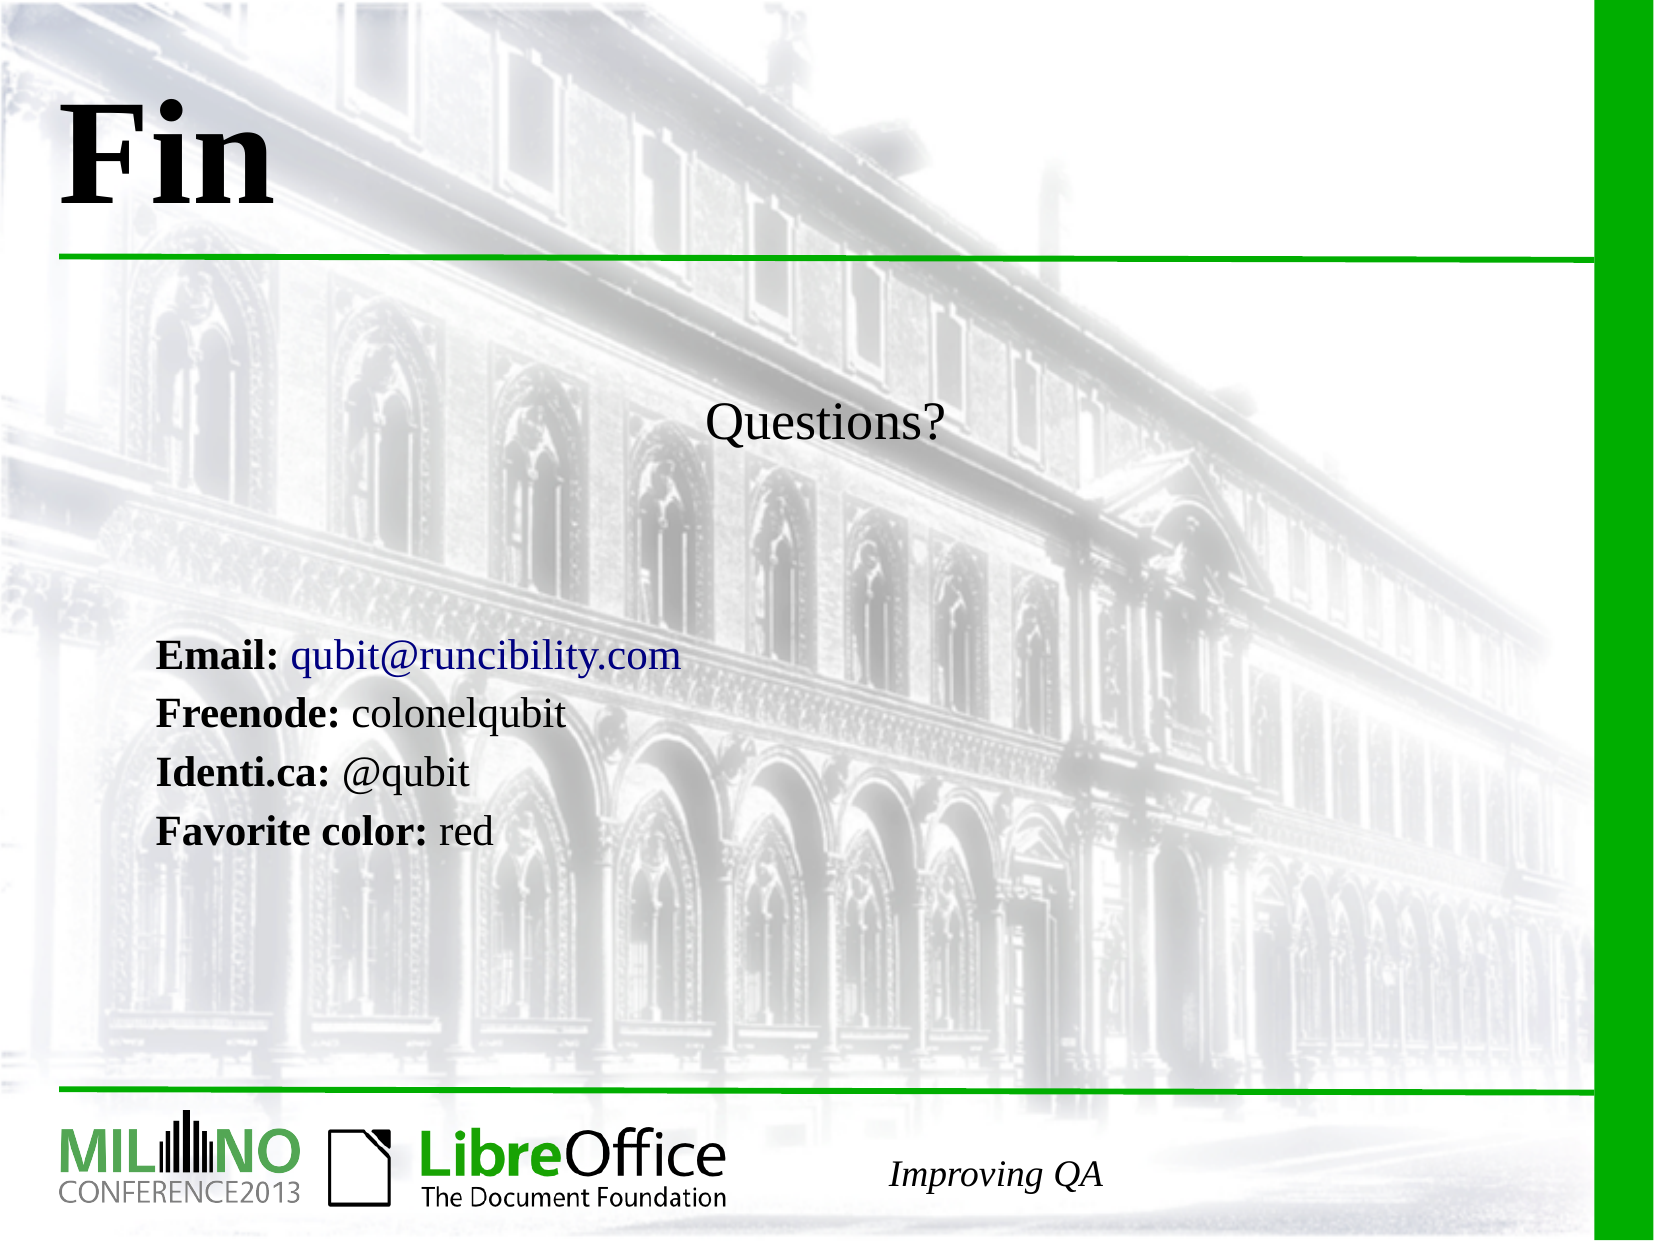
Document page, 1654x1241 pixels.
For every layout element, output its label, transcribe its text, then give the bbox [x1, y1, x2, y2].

picture [0, 1, 1594, 1241]
text_box Questions? [690, 383, 963, 459]
title Fin [59, 49, 1548, 257]
list Email: qubit@runcibility.com Freenode: colonelqubit Identi.ca: @qubit Favorite color: red [90, 631, 1546, 857]
